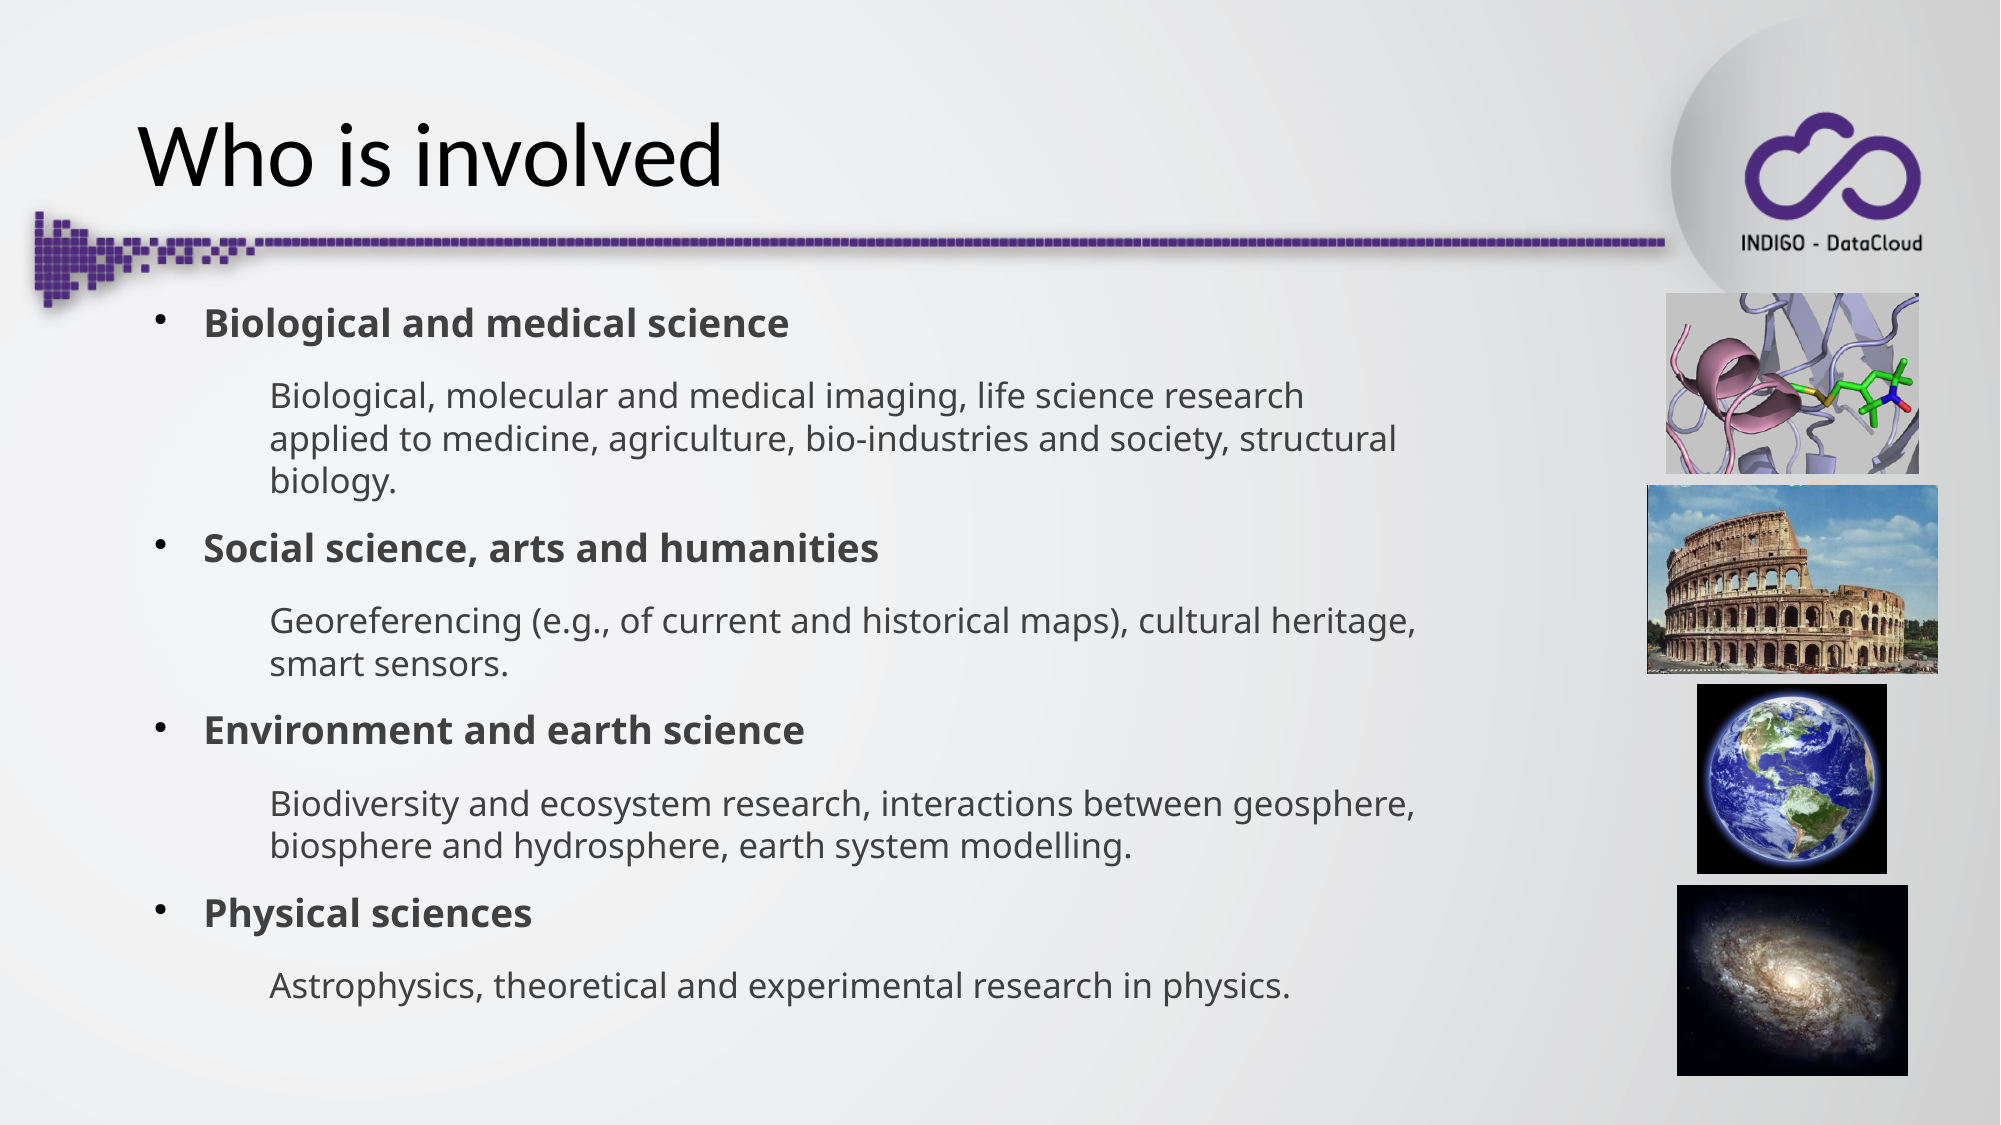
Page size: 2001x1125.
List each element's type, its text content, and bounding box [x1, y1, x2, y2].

title Who is involved [137, 55, 1863, 273]
list Biological and medical science Biological, molecular and medical imaging, life science research applied to medicine, agriculture, bio-industries and society, structural biology. Social science, arts and humanities Georeferencing (e.g., of current and historical maps), cultural heritage, smart sensors. Environment and earth science Biodiversity and ecosystem research, interactions between geosphere, biosphere and hydrosphere, earth system modelling. Physical sciences Astrophysics, theoretical and experimental research in physics. [137, 299, 1863, 1014]
picture [0, 0, 2000, 1125]
